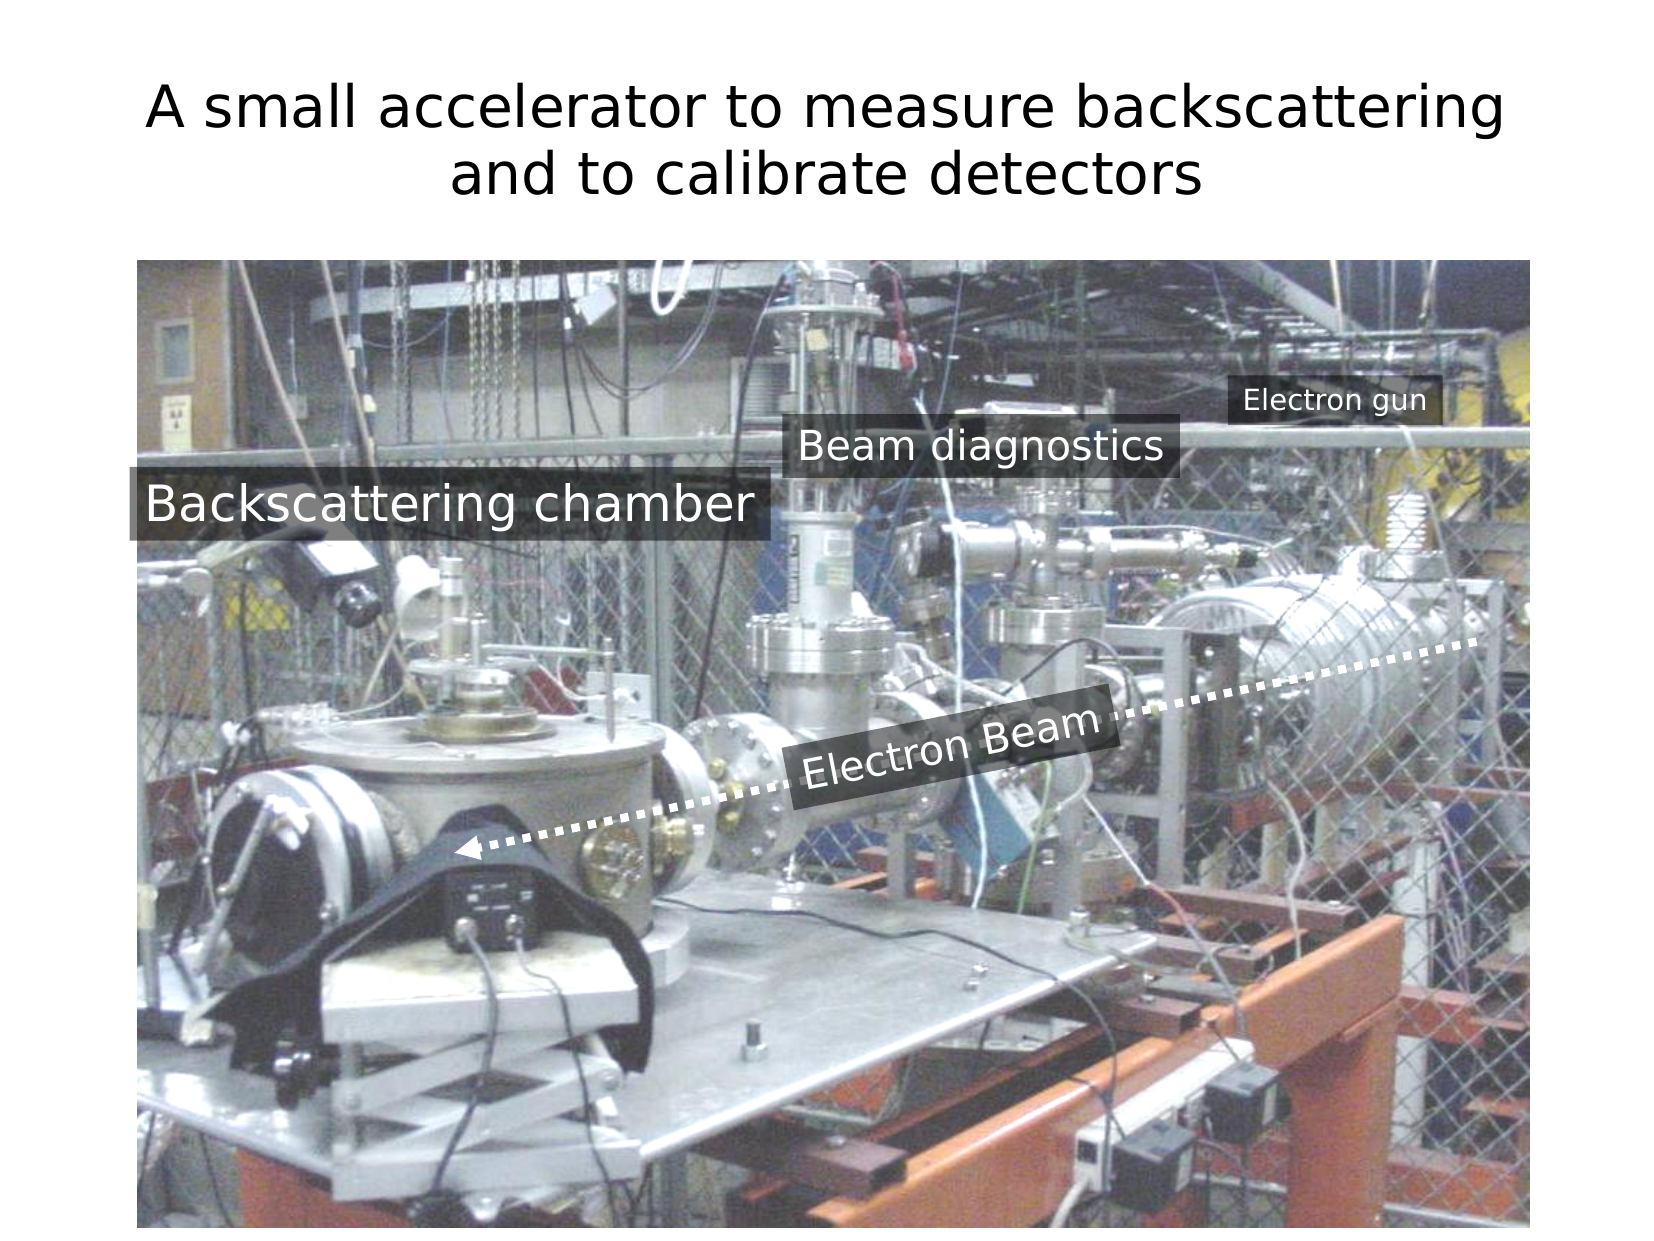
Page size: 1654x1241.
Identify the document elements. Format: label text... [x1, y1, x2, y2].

chart [137, 282, 1530, 1229]
title A small accelerator to measure backscattering and to calibrate detectors [0, 0, 1654, 282]
text_box Electron gun [1227, 375, 1443, 426]
text_box Beam diagnostics [782, 414, 1180, 478]
text_box Backscattering chamber [129, 466, 771, 541]
text_box Electron Beam [781, 683, 1121, 811]
